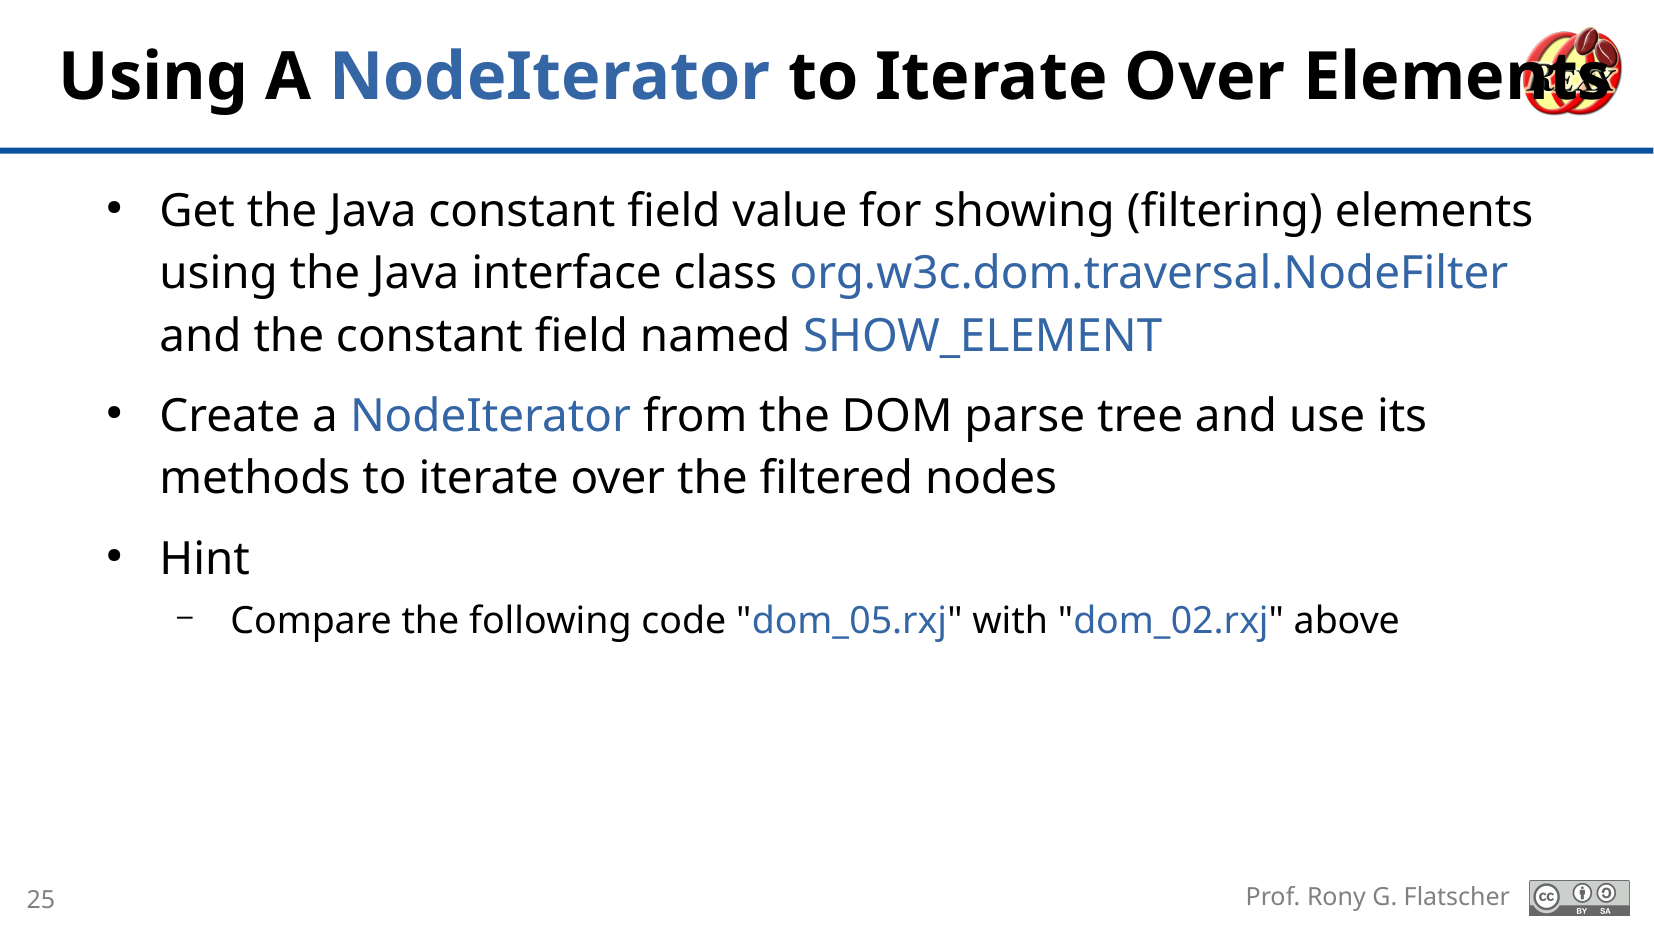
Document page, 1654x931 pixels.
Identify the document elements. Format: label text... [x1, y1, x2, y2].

title Using A NodeIterator to Iterate Over Elements [0, 0, 1625, 148]
list Get the Java constant field value for showing (filtering) elements using the Java interface class org.w3c.dom.traversal.NodeFilter and the constant field named SHOW_ELEMENT Create a NodeIterator from the DOM parse tree and use its methods to iterate over the filtered nodes Hint Compare the following code "dom_05.rxj" with "dom_02.rxj" above [88, 177, 1577, 857]
